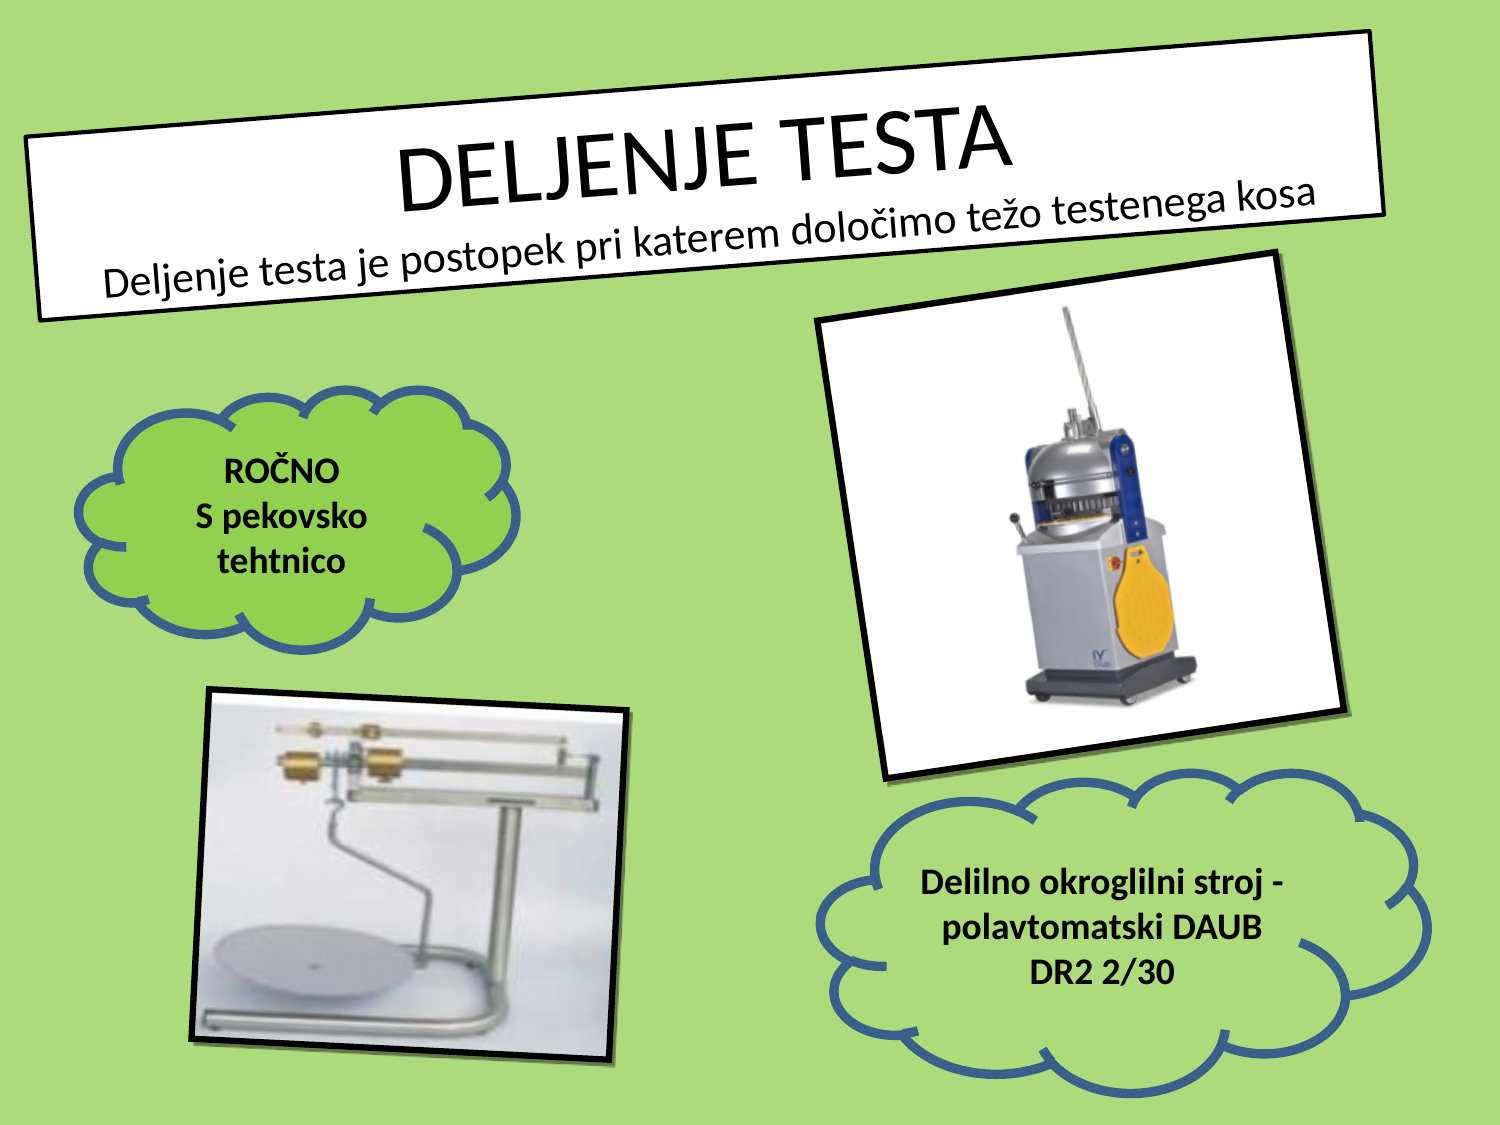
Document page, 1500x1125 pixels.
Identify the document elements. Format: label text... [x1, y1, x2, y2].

text_box ROČNO S pekovsko tehtnico [78, 390, 517, 651]
text_box Delilno okroglilni stroj - polavtomatski DAUB DR2 2/30 [820, 773, 1428, 1094]
picture [820, 255, 1341, 776]
title DELJENJE TESTA Deljenje testa je postopek pri katerem določimo težo testenega kosa [25, 31, 1384, 321]
picture [194, 692, 624, 1057]
